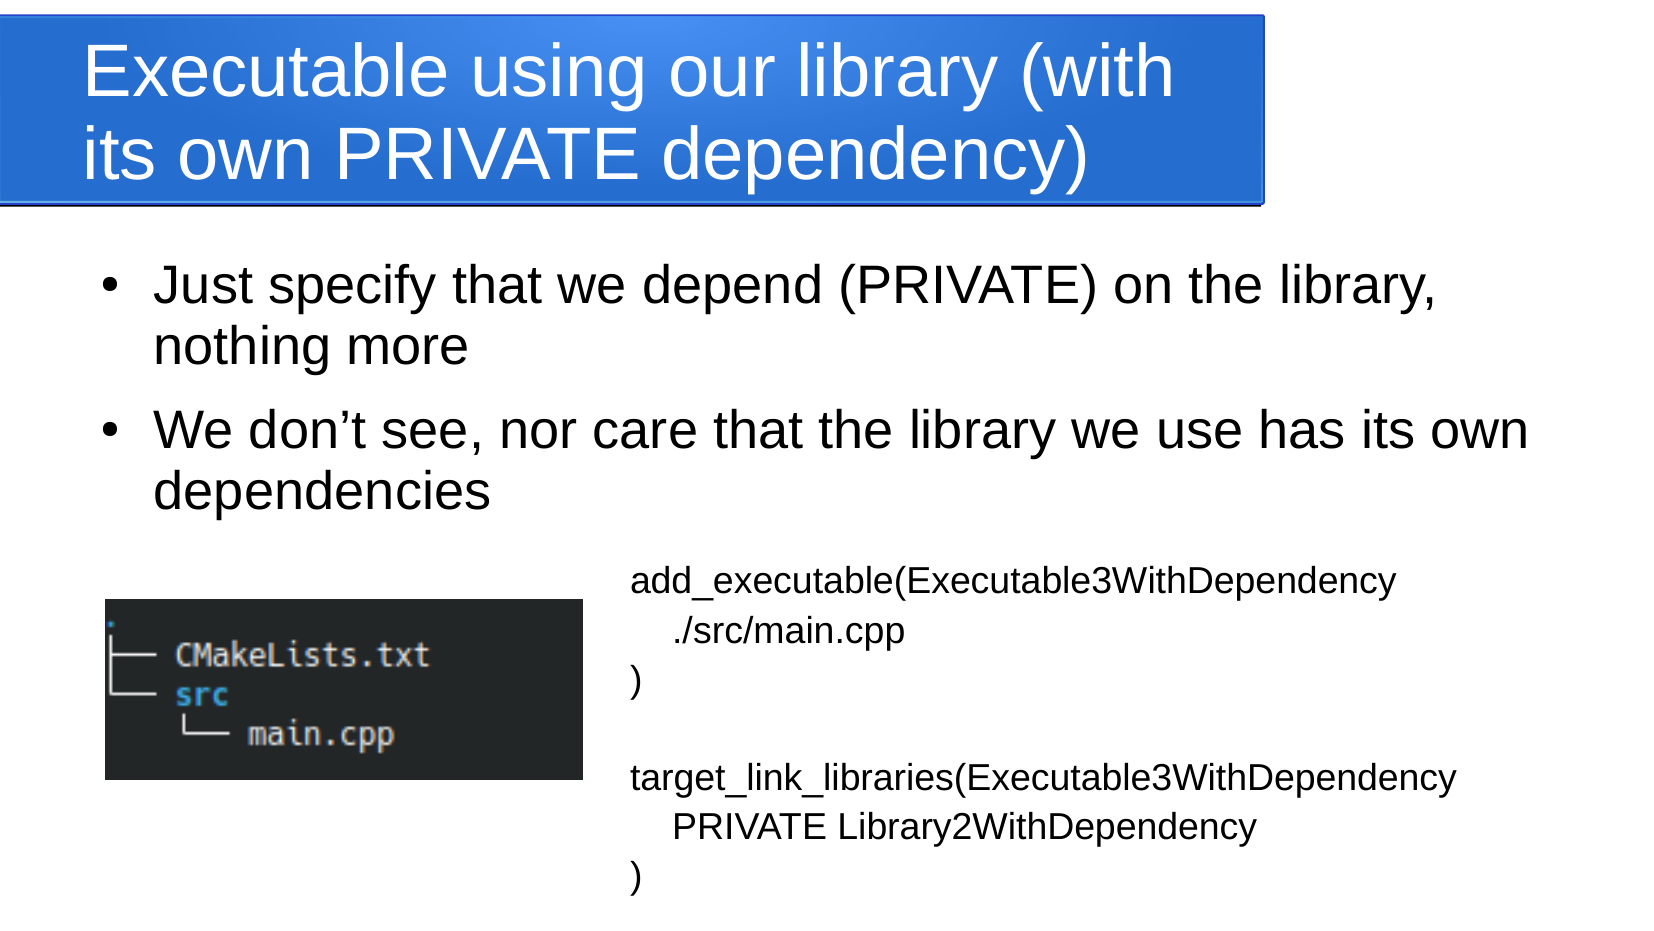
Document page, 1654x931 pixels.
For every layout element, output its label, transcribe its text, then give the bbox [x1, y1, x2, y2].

title Executable using our library (with its own PRIVATE dependency) [82, 29, 1235, 196]
list Just specify that we depend (PRIVATE) on the library, nothing more We don’t see, nor care that the library we use has its own dependencies [82, 255, 1591, 916]
list add_executable(Executable3WithDependency ./src/main.cpp ) target_link_libraries(Executable3WithDependency PRIVATE Library2WithDependency ) [630, 540, 1576, 901]
picture [105, 599, 583, 781]
